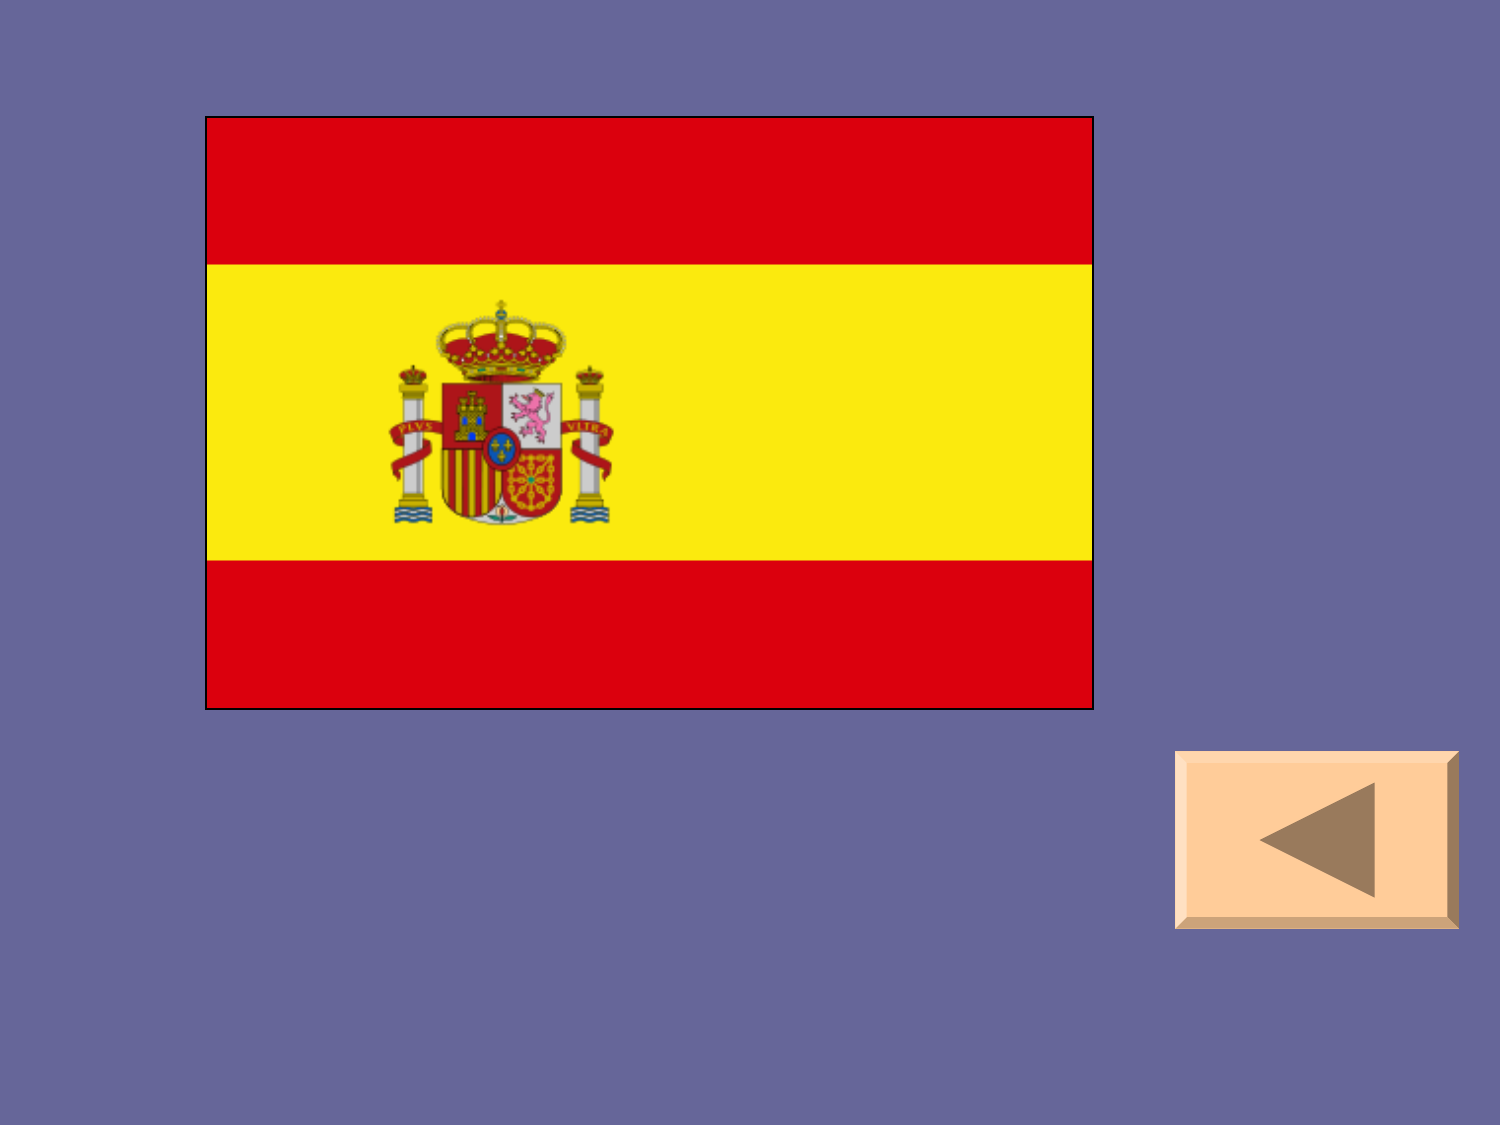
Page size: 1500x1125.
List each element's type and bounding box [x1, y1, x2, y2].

text_box [1176, 751, 1459, 929]
picture [206, 117, 1093, 709]
